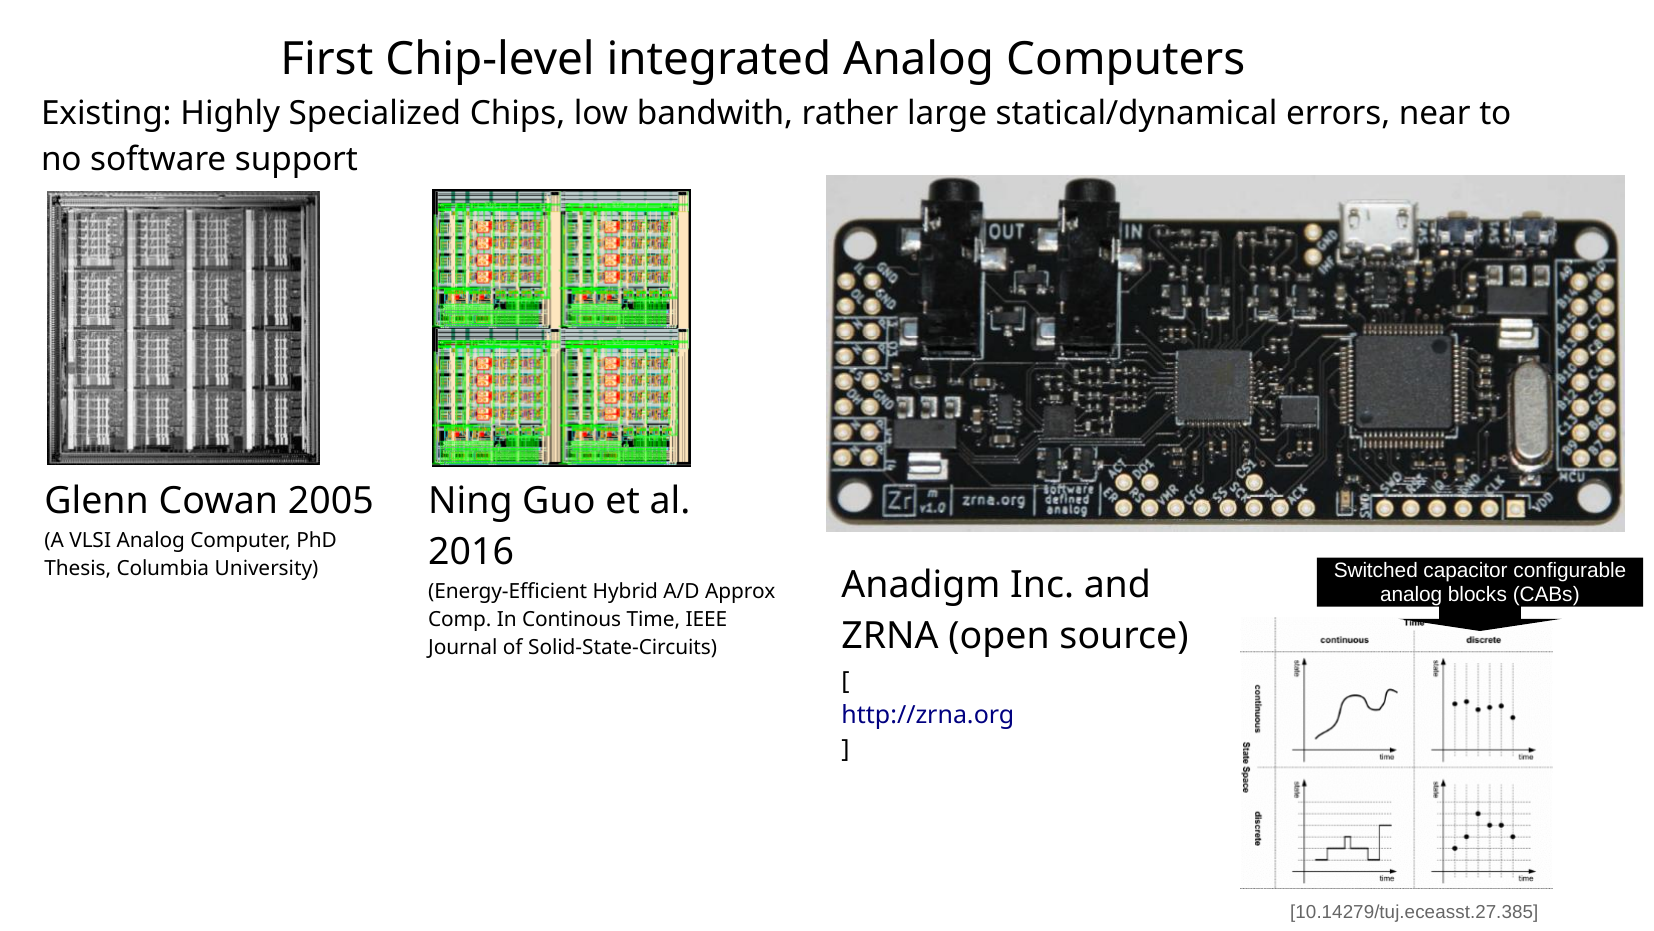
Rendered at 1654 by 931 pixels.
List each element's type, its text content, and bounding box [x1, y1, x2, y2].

text_box First Chip-level integrated Analog Computers [265, 18, 1329, 81]
picture [826, 175, 1625, 532]
picture [47, 191, 320, 465]
text_box Glenn Cowan 2005 (A VLSI Analog Computer, PhD Thesis, Columbia University) [29, 466, 413, 578]
text_box Switched capacitor configurable analog blocks (CABs) [1316, 557, 1644, 632]
text_box [10.14279/tuj.eceasst.27.385] [1275, 894, 1552, 931]
text_box [http://zrna.org] [826, 655, 1037, 701]
picture [432, 189, 691, 466]
text_box Ning Guo et al. 2016 (Energy-Efficient Hybrid A/D Approx Comp. In Continous Time, IEEE Journal of Solid-State-Circuits) [413, 466, 798, 602]
text_box Existing: Highly Specialized Chips, low bandwith, rather large statical/dynamical errors, near to no software support [26, 81, 1565, 178]
text_box Anadigm Inc. and ZRNA (open source) [826, 549, 1402, 656]
picture [1240, 616, 1553, 889]
